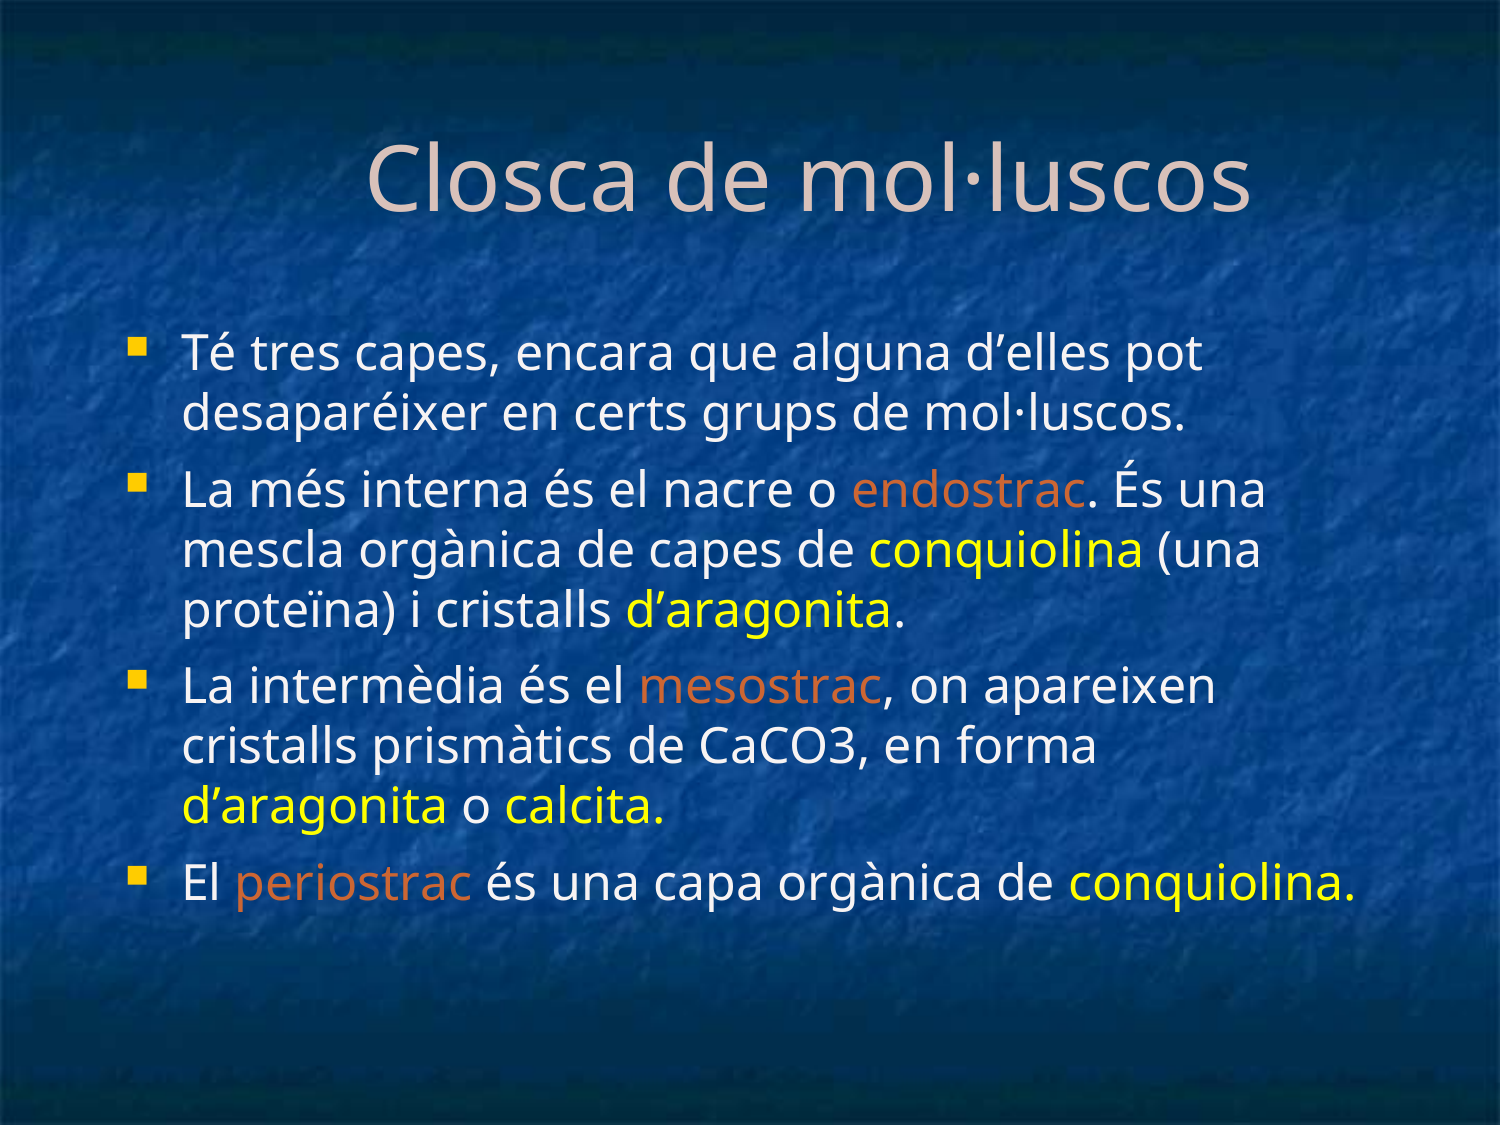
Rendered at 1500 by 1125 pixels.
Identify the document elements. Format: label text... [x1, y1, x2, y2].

title Closca de mol·luscos [75, 57, 1426, 293]
list Té tres capes, encara que alguna d’elles pot desaparéixer en certs grups de mol·luscos. La més interna és el nacre o endostrac. És una mescla orgànica de capes de conquiolina (una proteïna) i cristalls d’aragonita. La intermèdia és el mesostrac, on apareixen cristalls prismàtics de CaCO3, en forma d’aragonita o calcita. El periostrac és una capa orgànica de conquiolina. [110, 312, 1392, 1037]
picture [0, 0, 1500, 1125]
